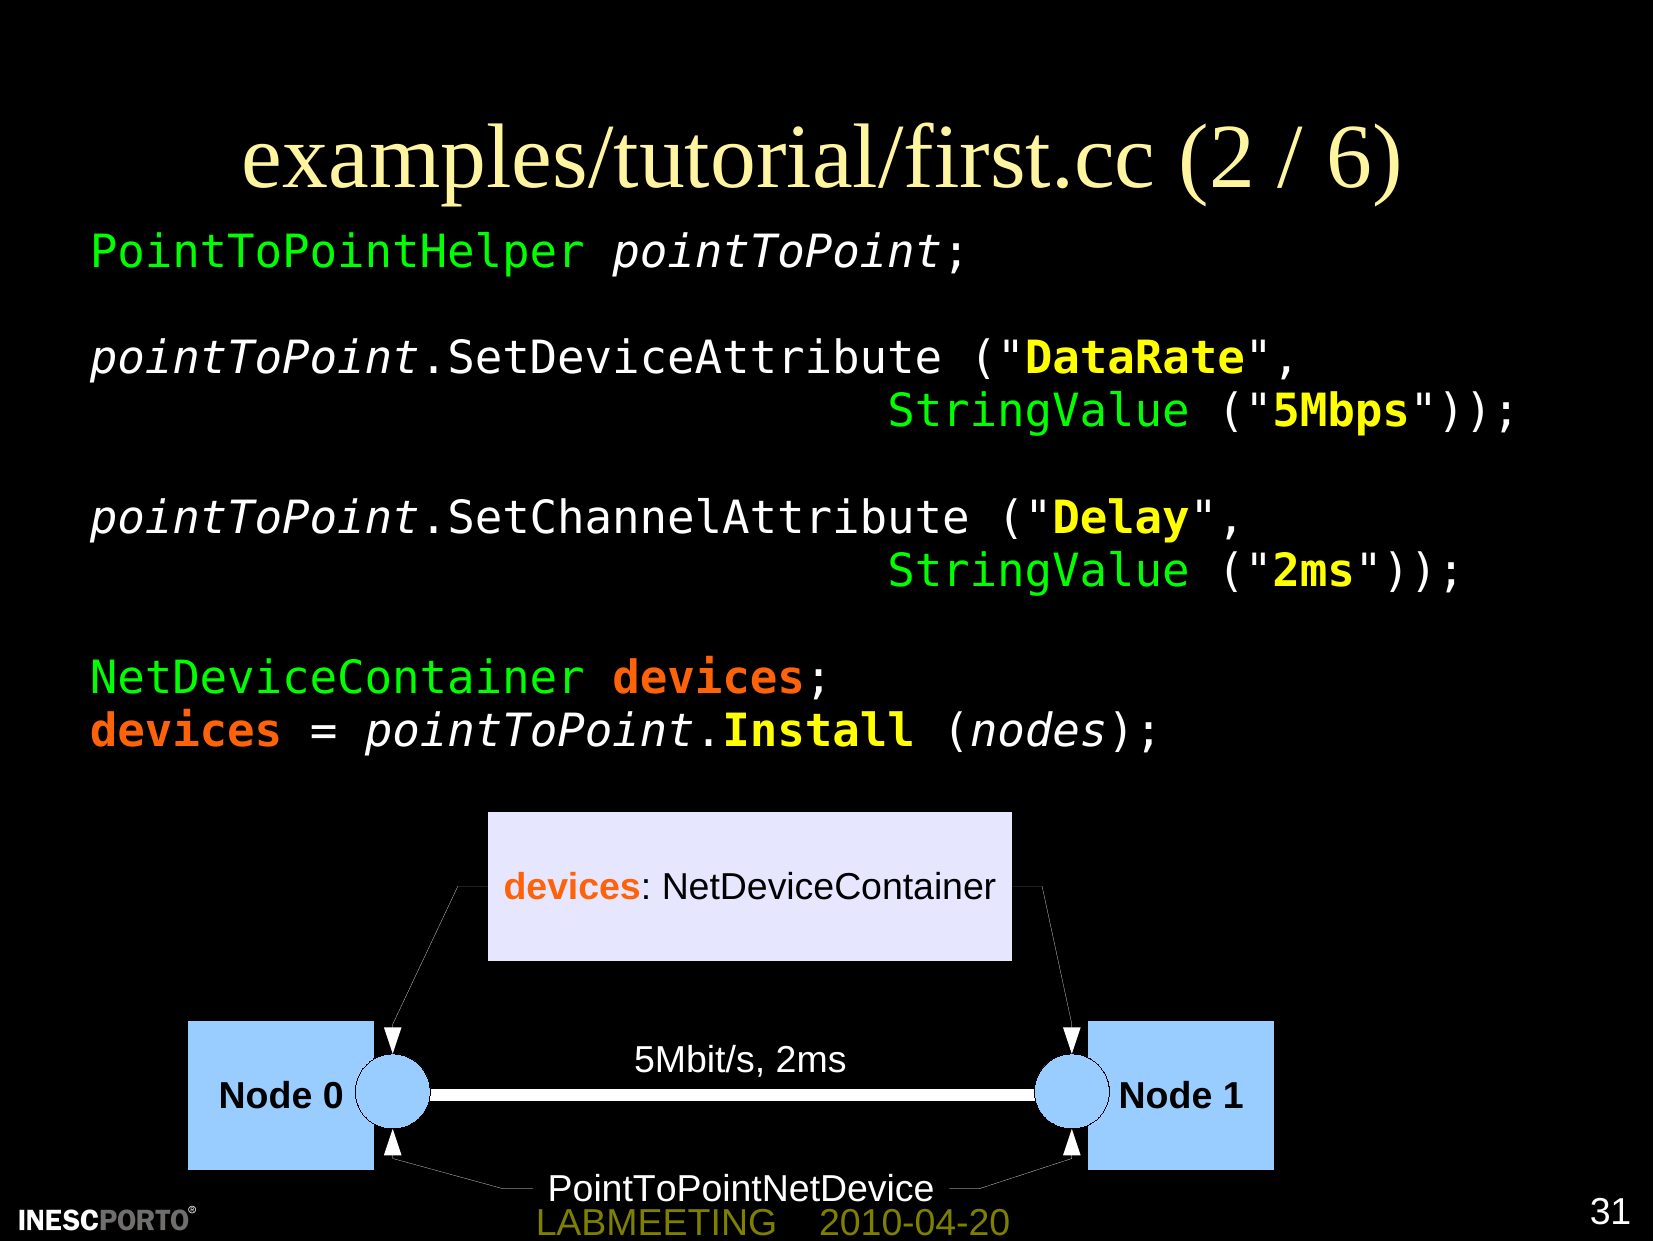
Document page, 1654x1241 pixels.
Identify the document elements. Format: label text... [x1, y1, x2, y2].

text_box Node 0 [187, 1020, 375, 1171]
title examples/tutorial/first.cc (2 / 6) [40, 48, 1607, 264]
text_box 5Mbit/s, 2ms [619, 1030, 862, 1088]
picture [9, 1181, 201, 1241]
text_box Node 1 [1087, 1020, 1275, 1171]
text_box devices: NetDeviceContainer [487, 811, 1013, 962]
text_box [1034, 1053, 1110, 1129]
text_box PointToPointNetDevice [532, 1160, 950, 1218]
text_box [355, 1053, 431, 1129]
text_box PointToPointHelper pointToPoint; pointToPoint.SetDeviceAttribute ("DataRate", StringValue ("5Mbps")); pointToPoint.SetChannelAttribute ("Delay", StringValue ("2ms")); NetDeviceContainer devices; devices = pointToPoint.Install (nodes); [75, 217, 1576, 818]
